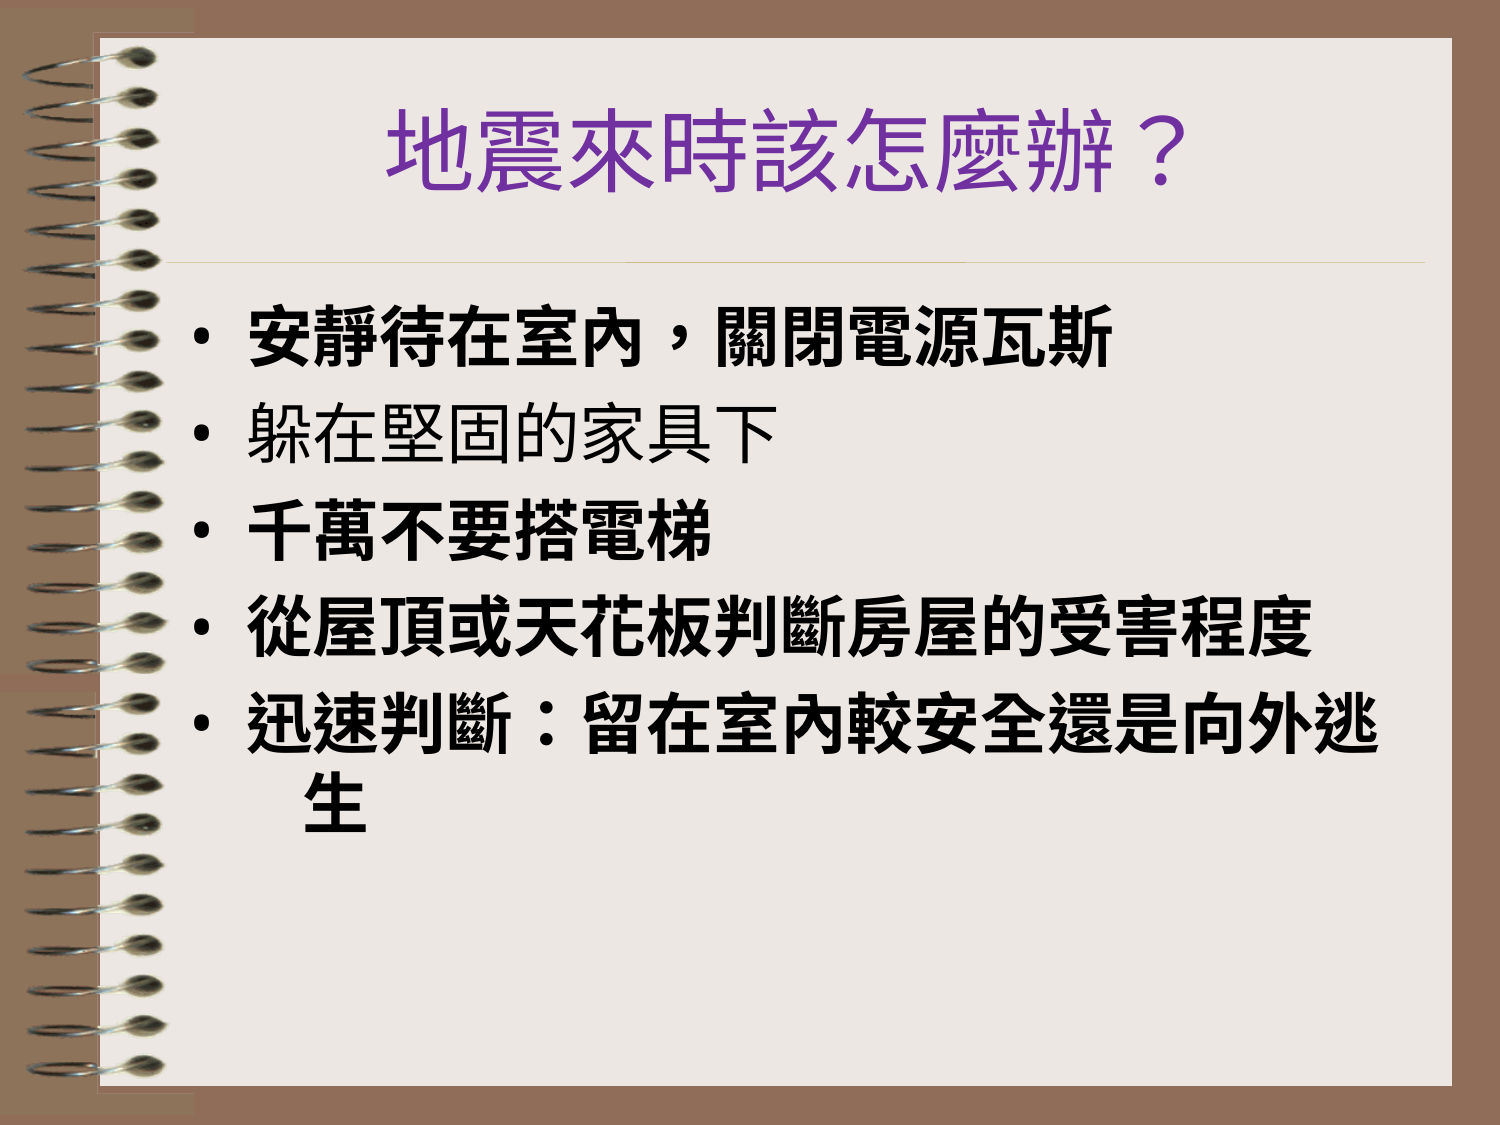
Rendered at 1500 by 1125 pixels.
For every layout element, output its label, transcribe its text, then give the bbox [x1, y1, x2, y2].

list 安靜待在室內，關閉電源瓦斯 躲在堅固的家具下 千萬不要搭電梯 從屋頂或天花板判斷房屋的受害程度 迅速判斷：留在室內較安全還是向外逃生 [174, 287, 1426, 963]
title 地震來時該怎麼辦？ [171, 54, 1422, 243]
